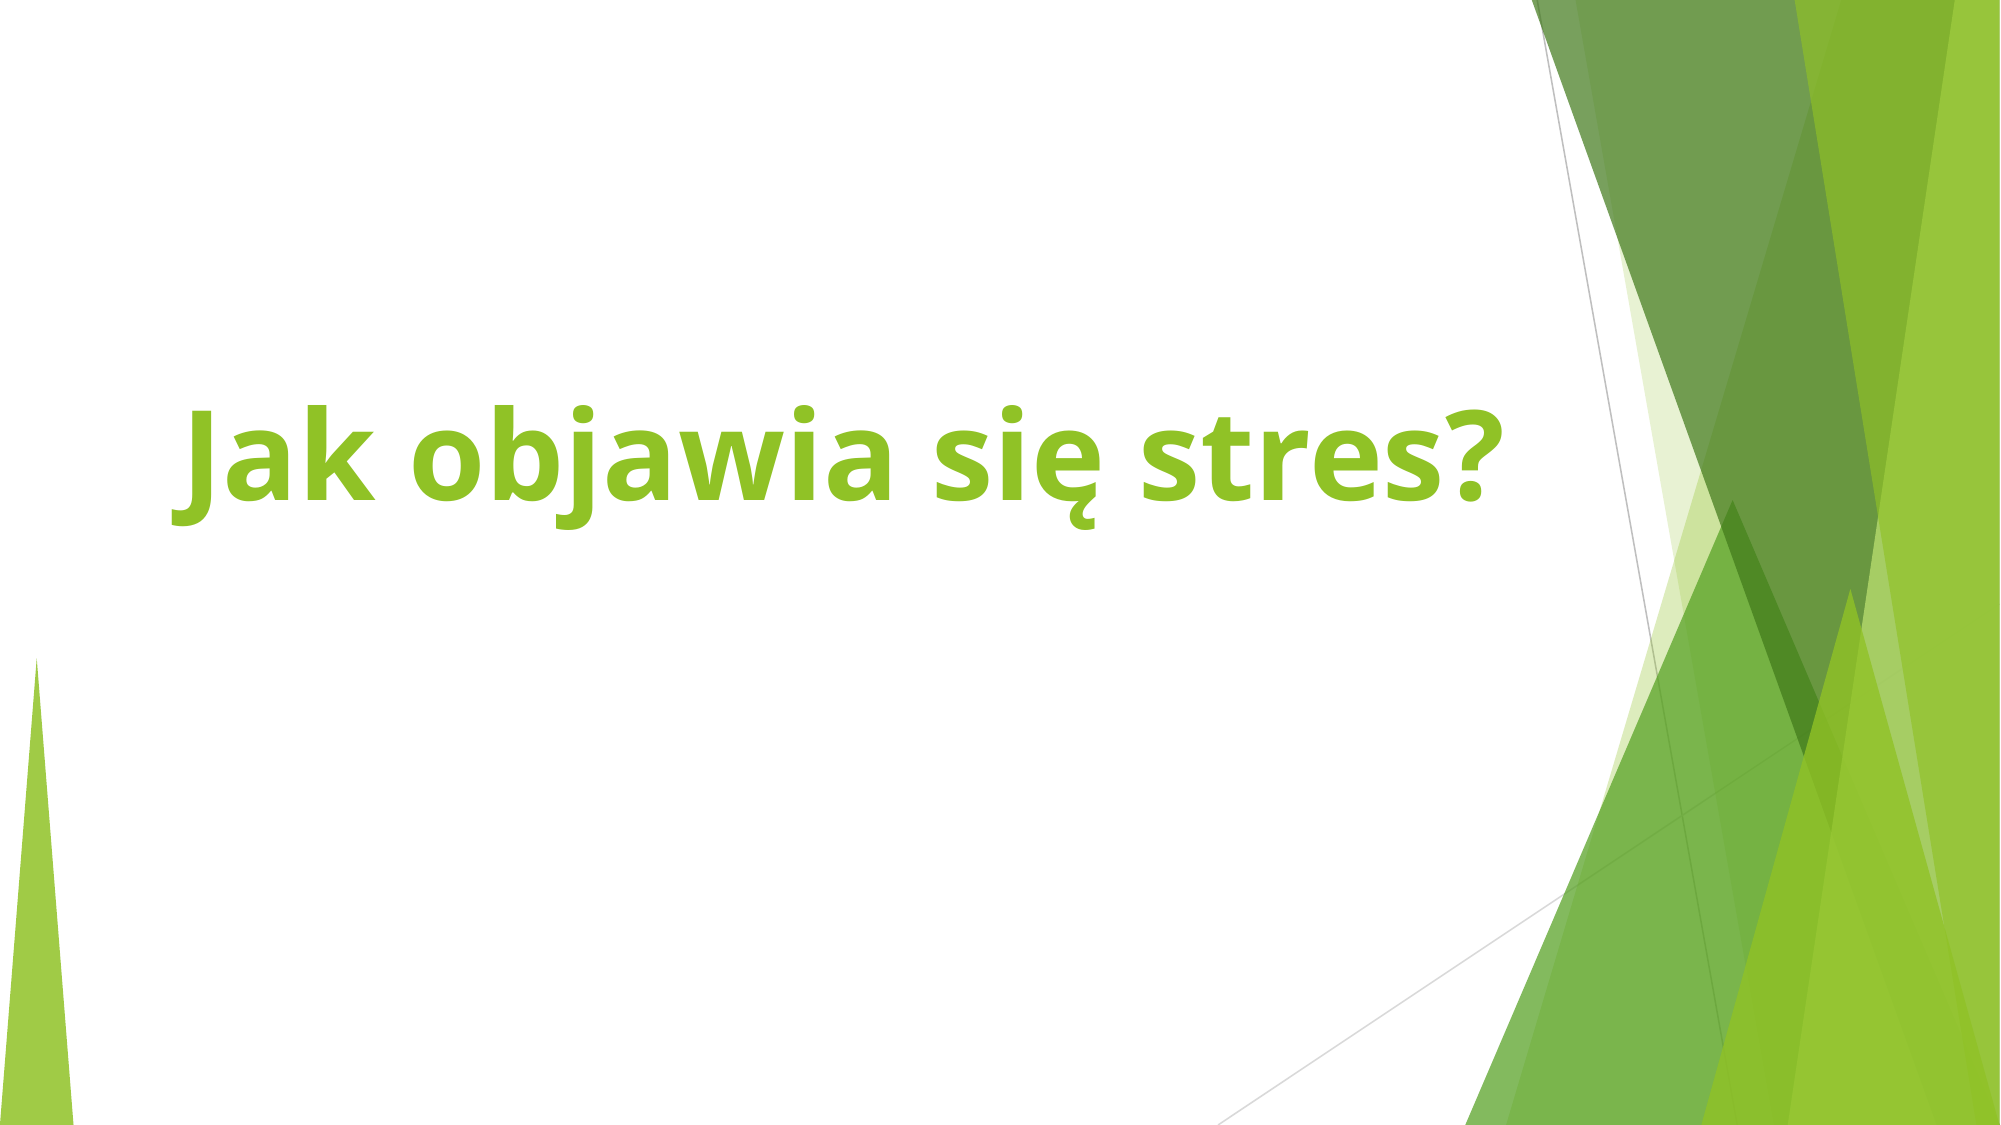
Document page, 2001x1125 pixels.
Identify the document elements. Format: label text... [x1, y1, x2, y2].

title Jak objawia się stres? [138, 368, 1549, 585]
